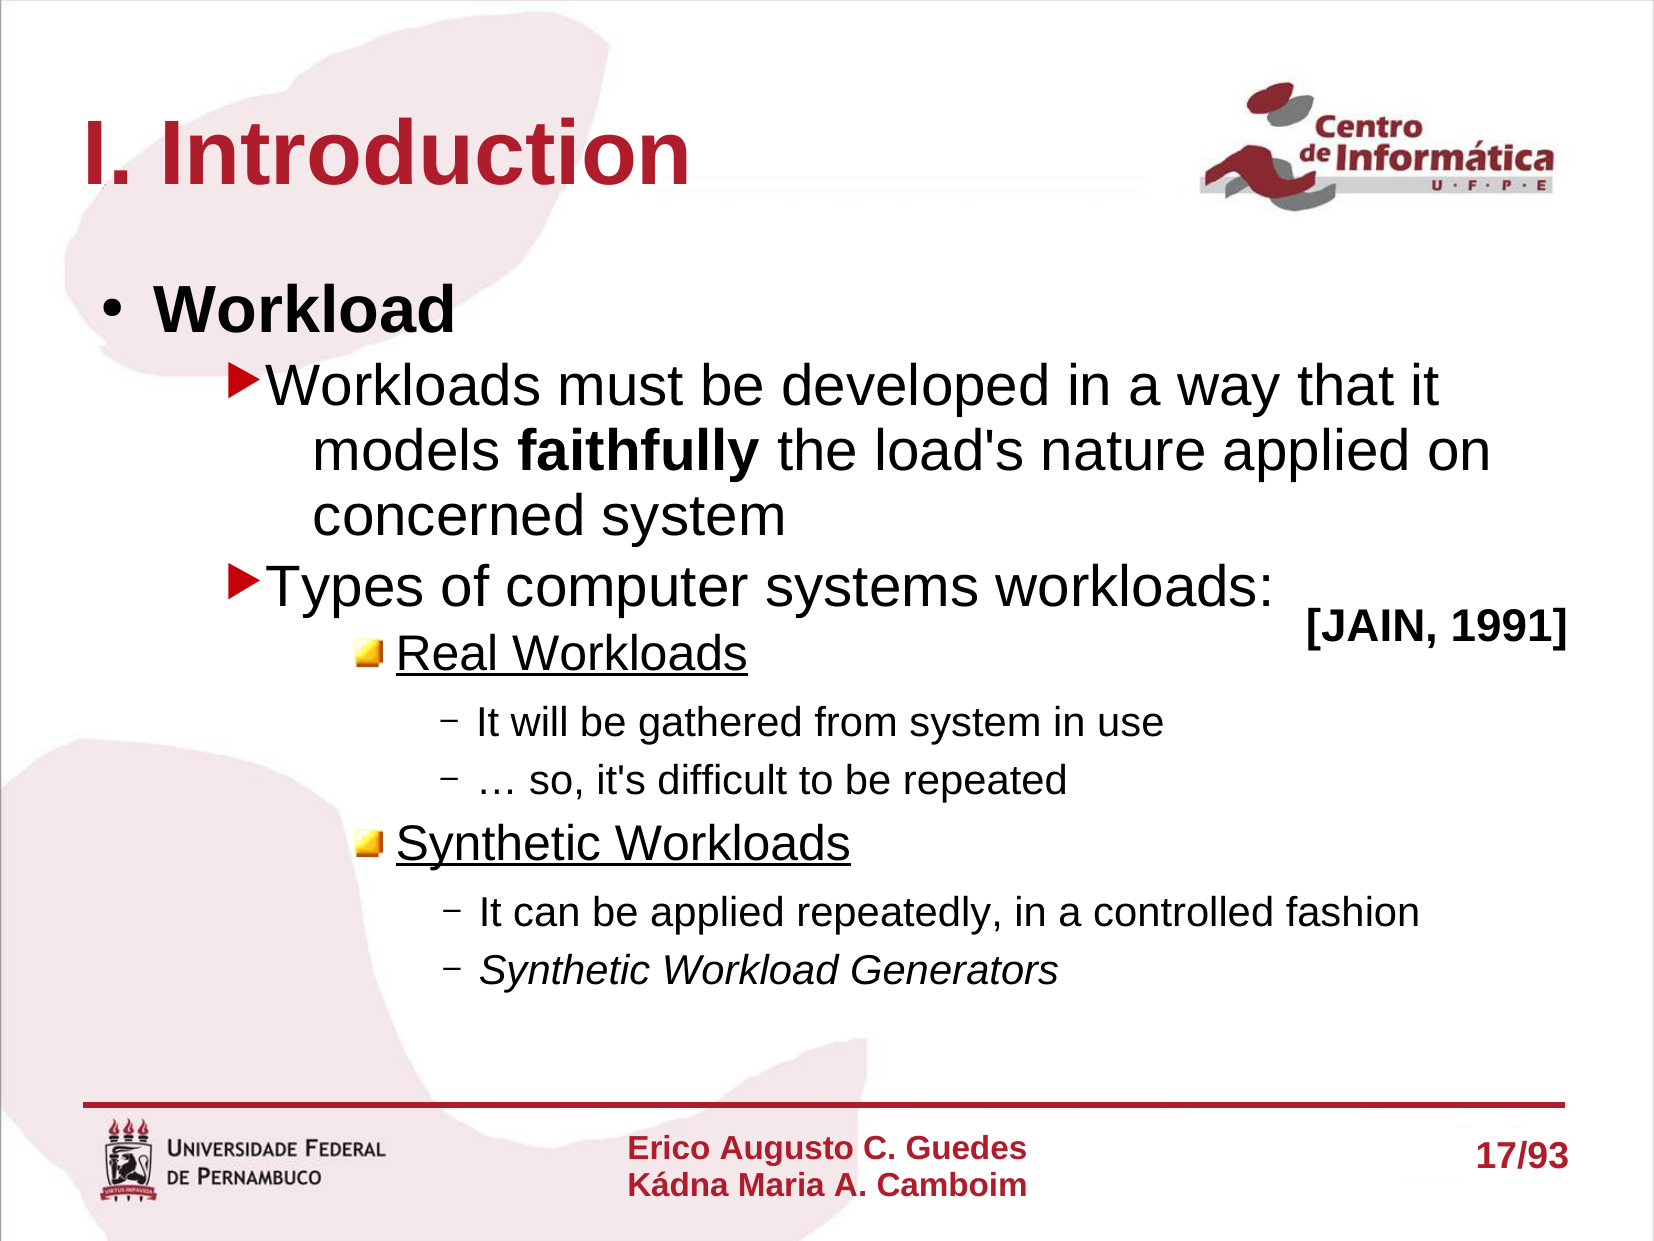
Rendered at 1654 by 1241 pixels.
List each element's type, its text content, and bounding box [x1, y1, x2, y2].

list Workload Workloads must be developed in a way that it models faithfully the load's nature applied on concerned system Types of computer systems workloads: Real Workloads It will be gathered from system in use … so, it's difficult to be repeated Synthetic Workloads It can be applied repeatedly, in a controlled fashion Synthetic Workload Generators [82, 272, 1571, 1077]
title I. Introduction [82, 56, 1571, 250]
text_box [JAIN, 1991] [1291, 592, 1583, 667]
picture [0, 0, 1654, 1241]
